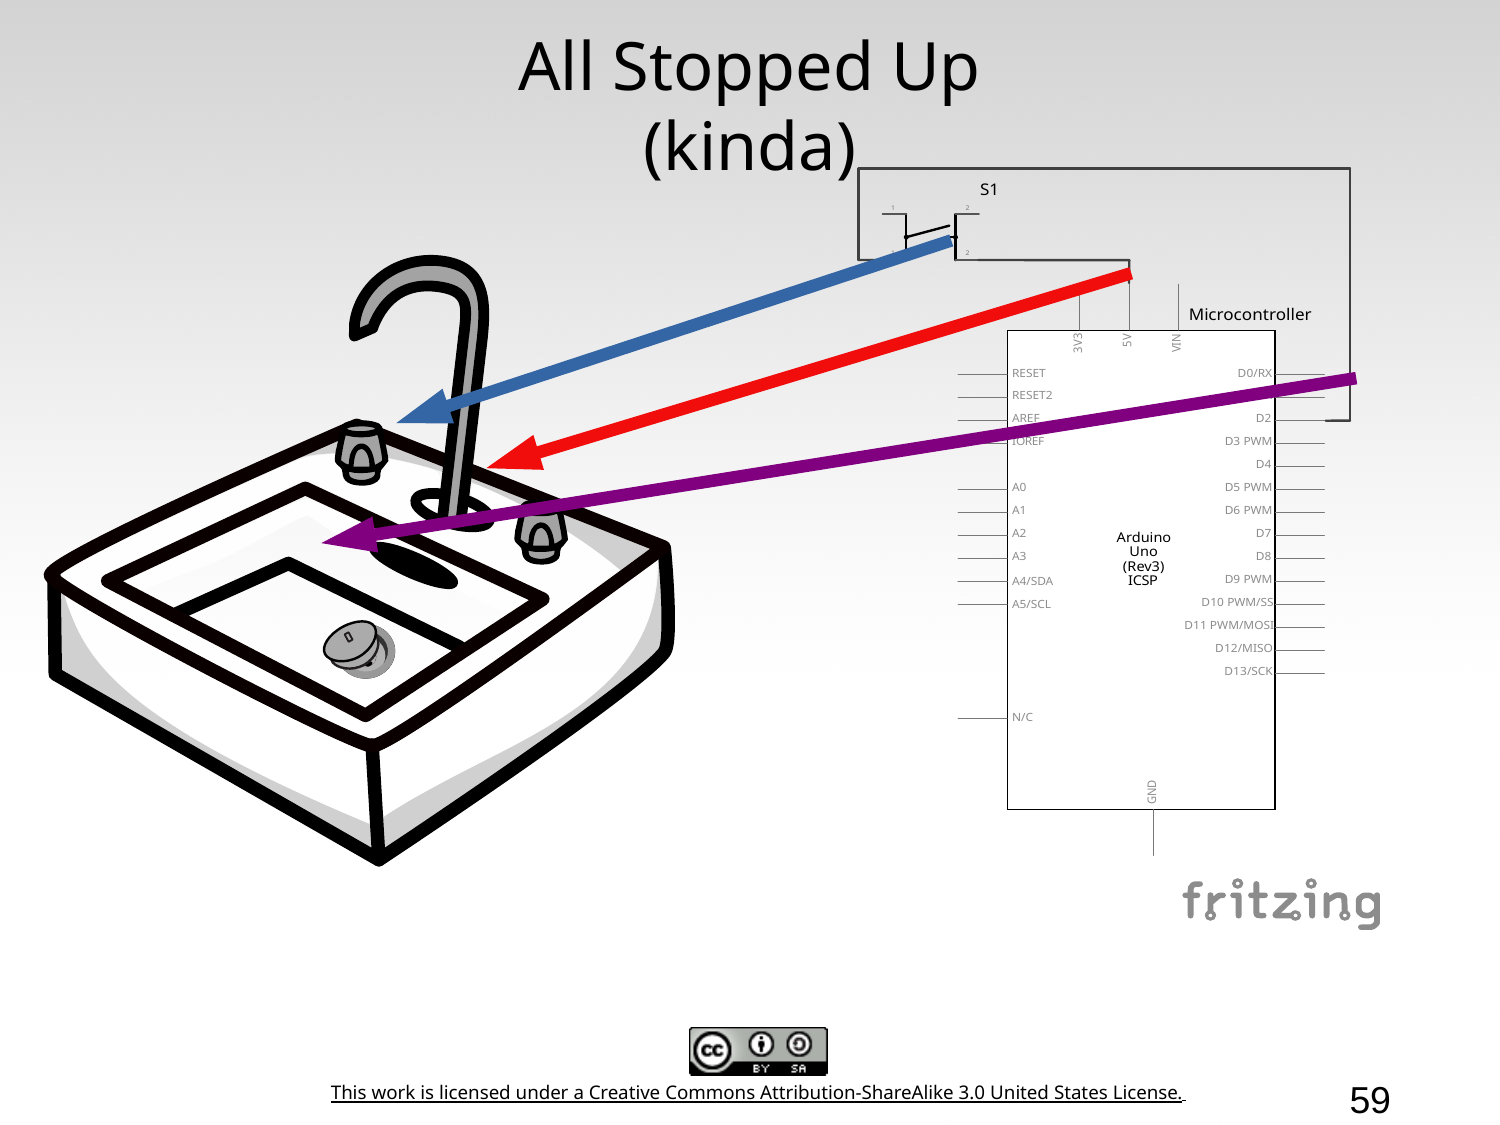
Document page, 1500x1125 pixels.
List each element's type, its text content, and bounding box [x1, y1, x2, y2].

title All Stopped Up (kinda) [112, 49, 1388, 238]
picture [0, 0, 1500, 1125]
